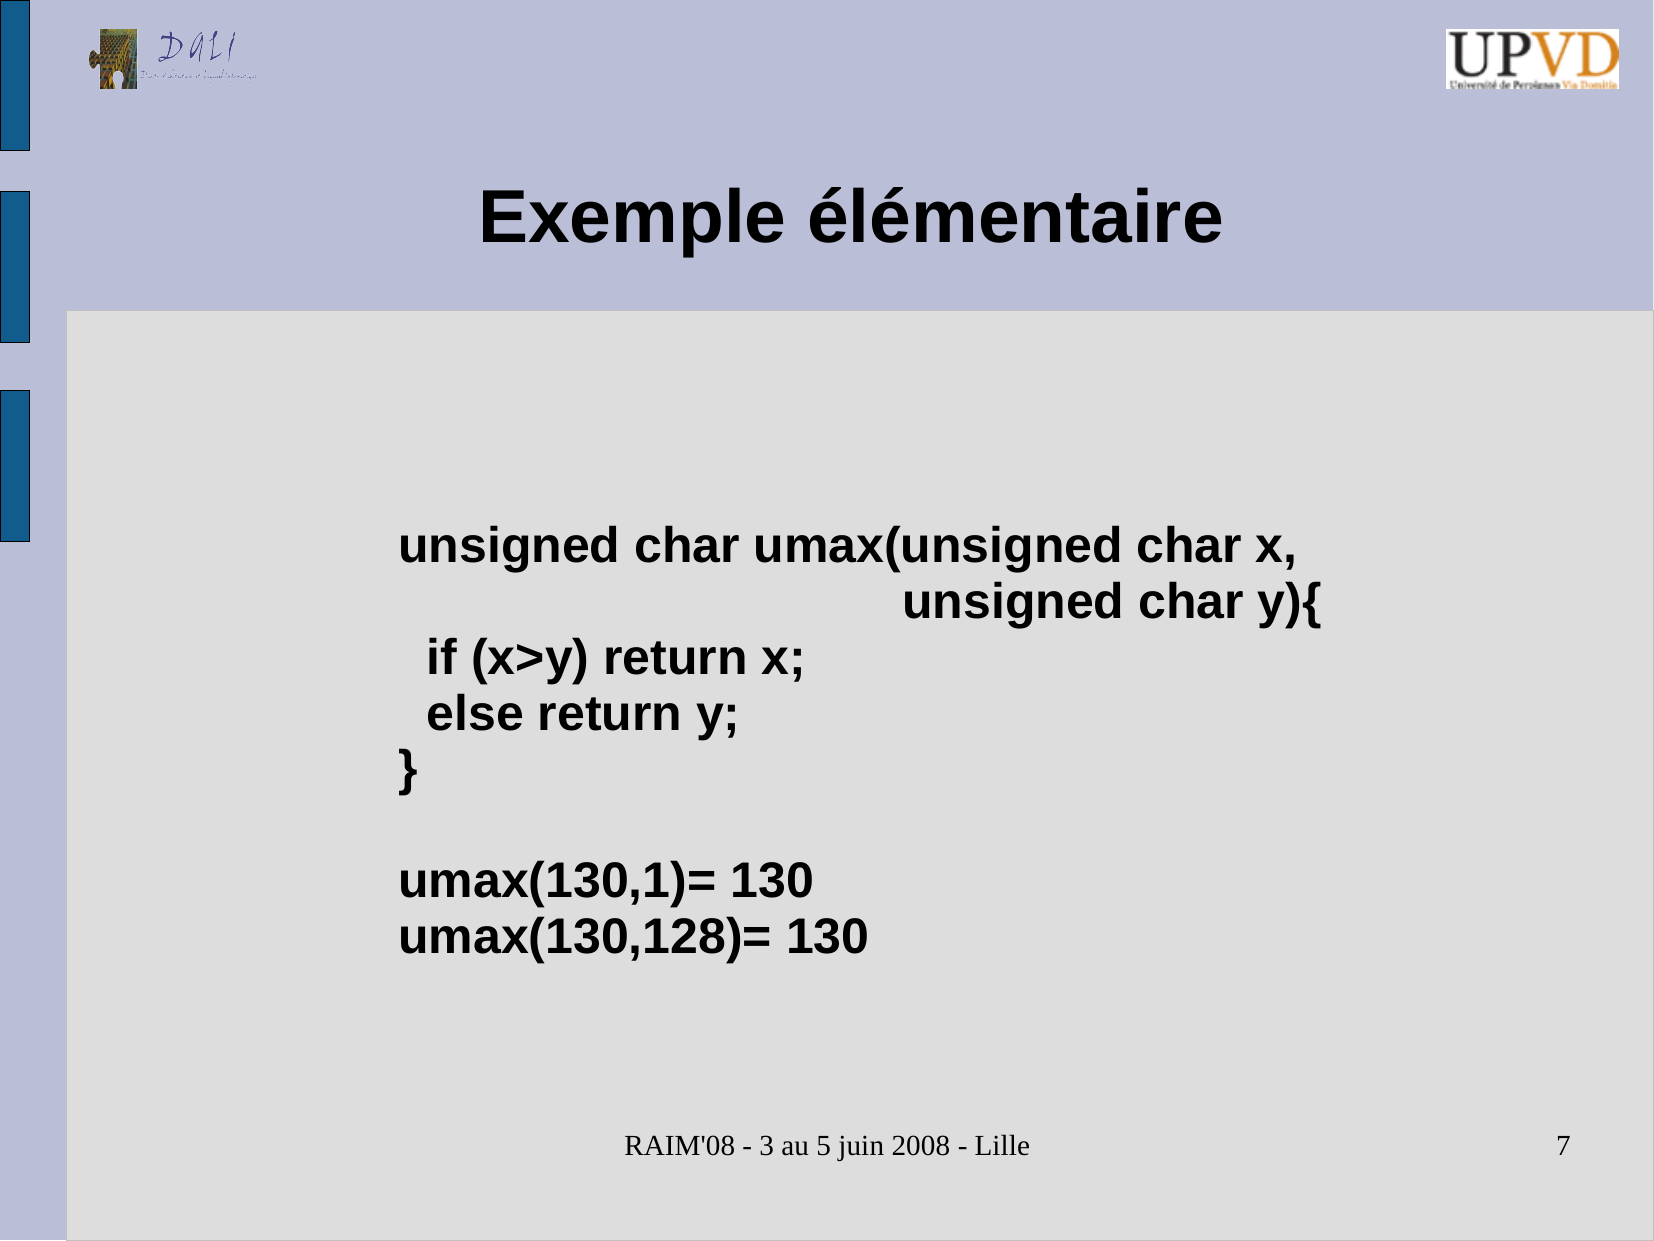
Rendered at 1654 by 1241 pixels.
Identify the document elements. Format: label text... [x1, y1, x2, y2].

picture [1446, 29, 1619, 89]
text_box unsigned char umax(unsigned char x, unsigned char y){ if (x>y) return x; else return y; } umax(130,1)= 130 umax(130,128)= 130 [383, 510, 1337, 982]
text_box Exemple élémentaire [463, 167, 1240, 266]
picture [88, 29, 261, 89]
